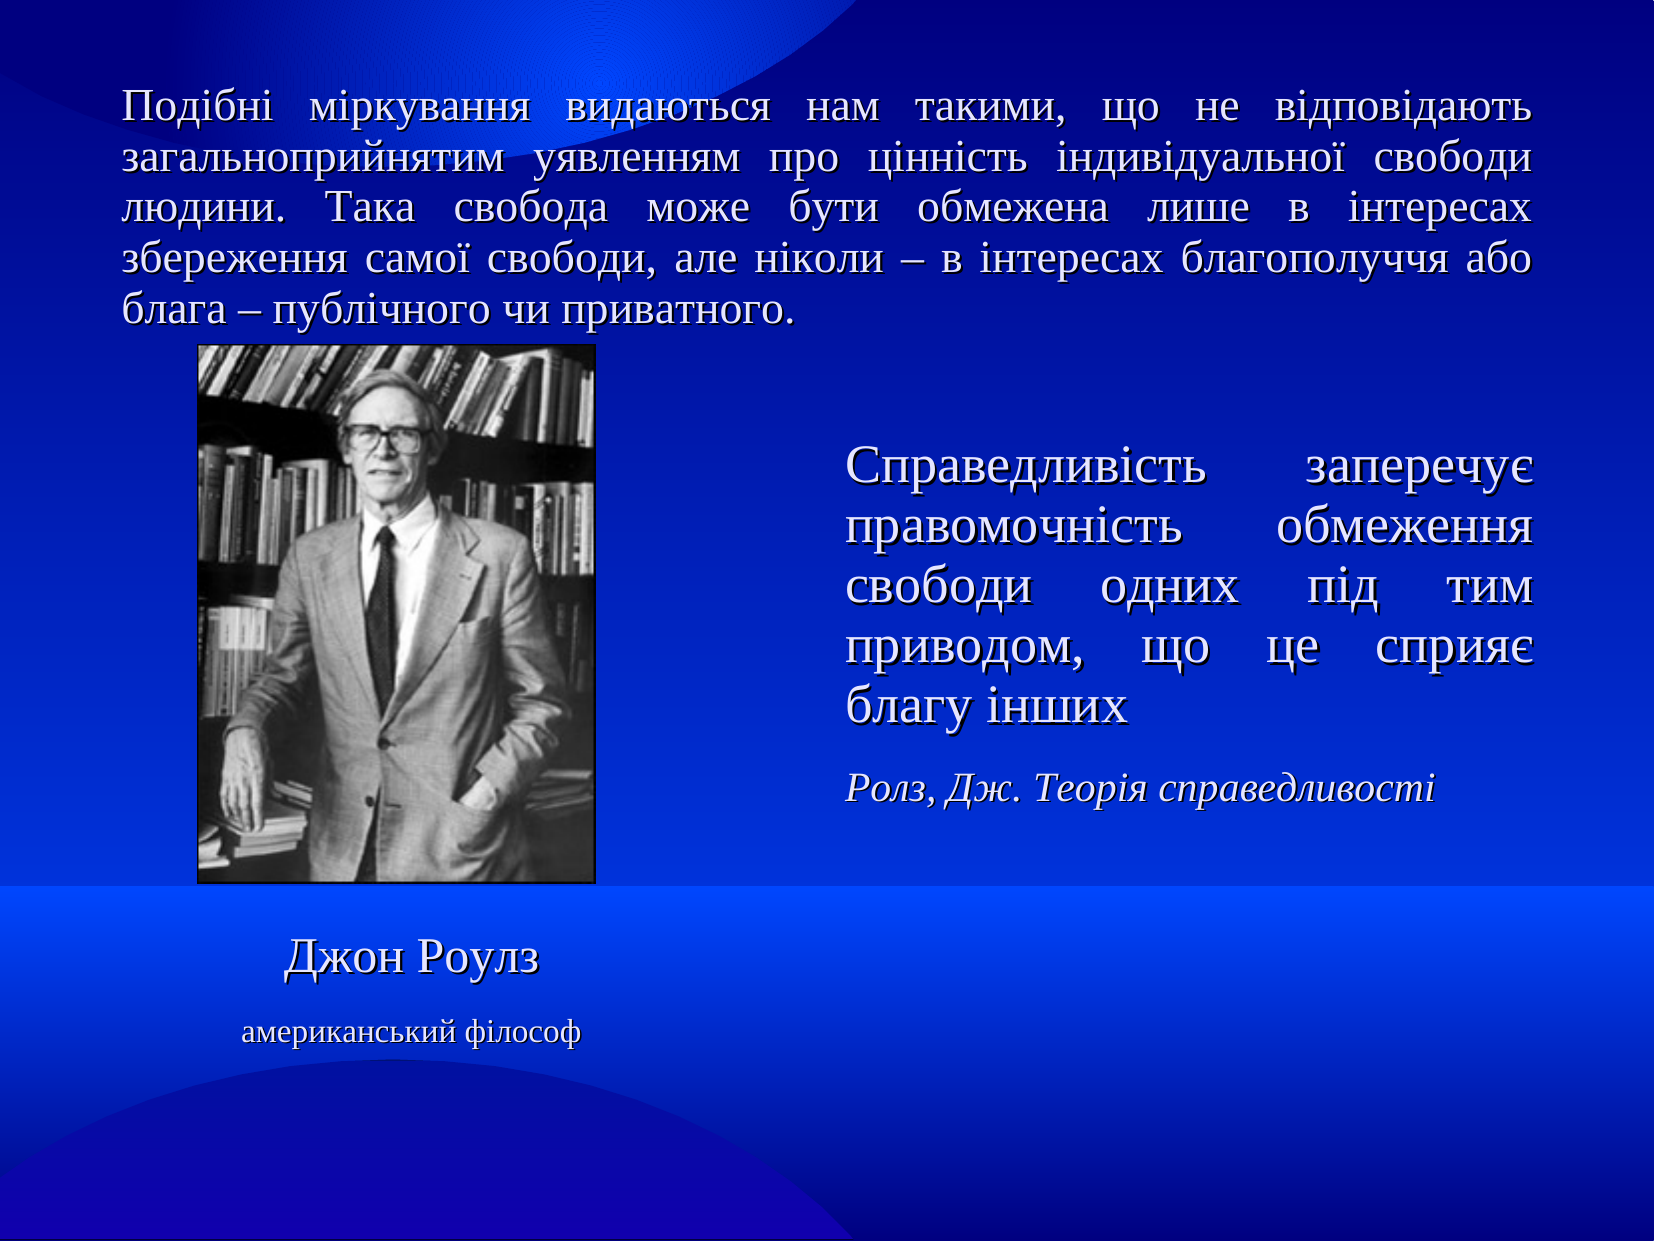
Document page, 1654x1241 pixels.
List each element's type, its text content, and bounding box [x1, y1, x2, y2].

title Подібні міркування видаються нам такими, що не відповідають загальноприйнятим уявленням про цінність індивідуальної свободи людини. Така свобода може бути обмежена лише в інтересах збереження самої свободи, але ніколи – в інтересах благополуччя або блага – публічного чи приватного. [121, 78, 1534, 335]
picture [197, 344, 596, 885]
list Джон Роулз американський філософ [85, 927, 667, 1126]
list Справедливість заперечує правомочність обмеження свободи одних під тим приводом, що це сприяє благу інших Ролз, Дж. Теорія справедливості [845, 344, 1535, 817]
